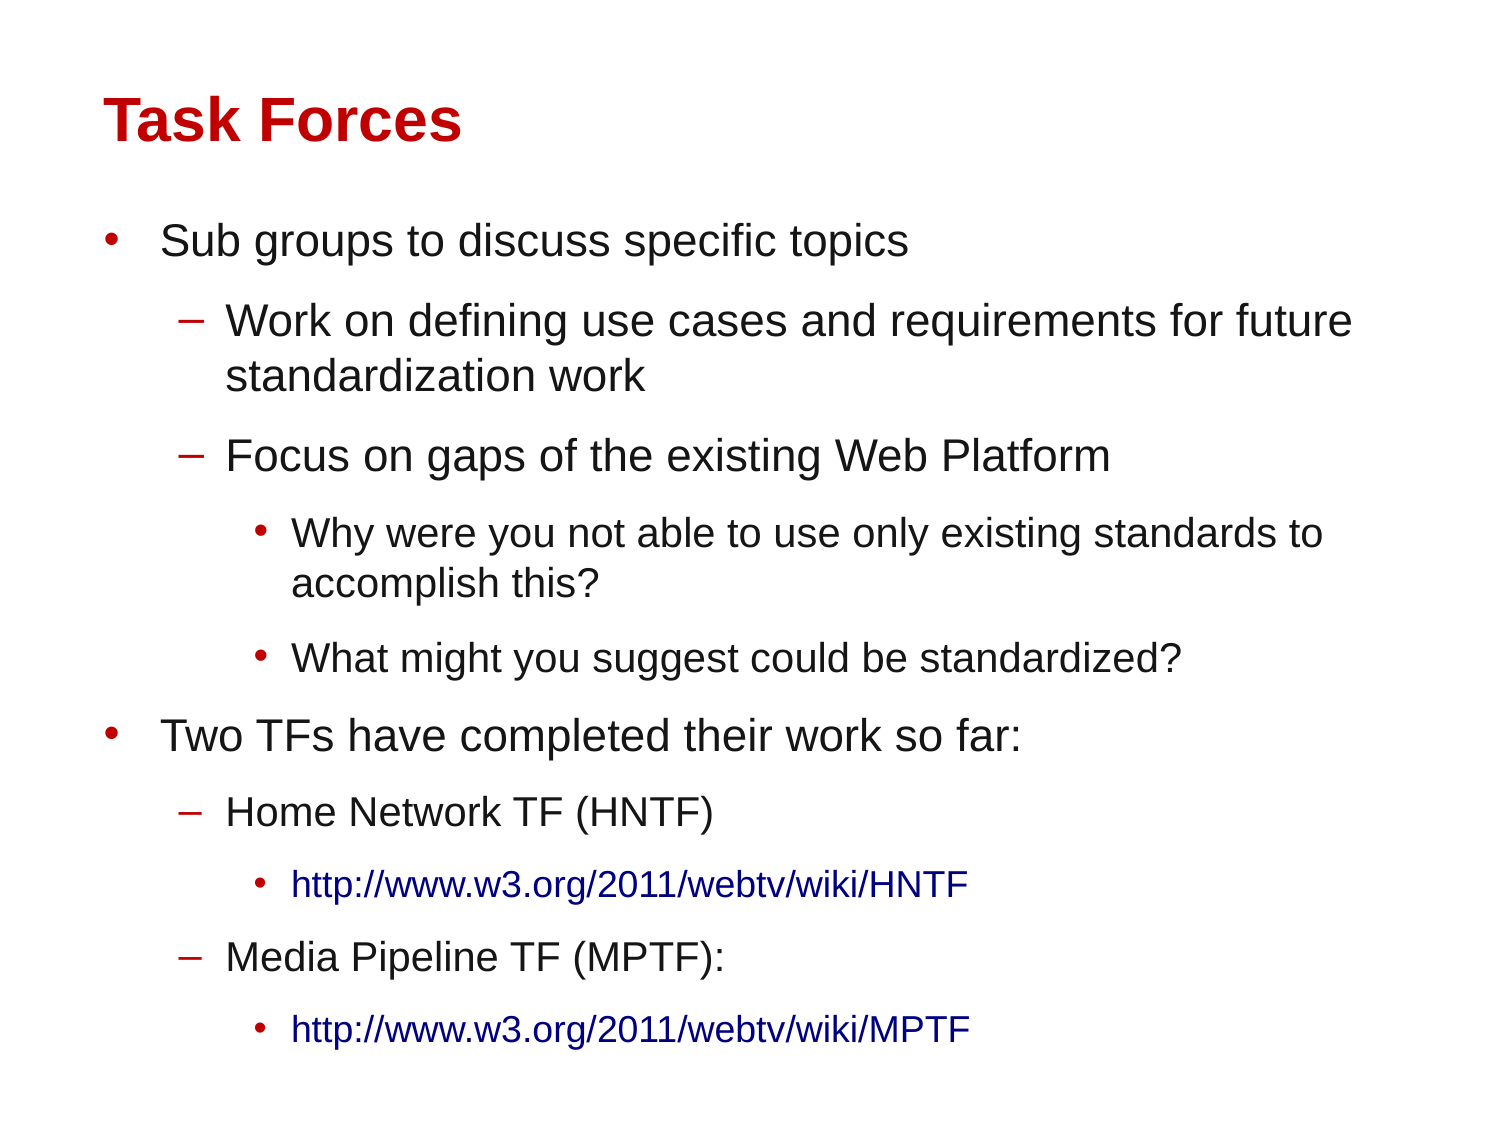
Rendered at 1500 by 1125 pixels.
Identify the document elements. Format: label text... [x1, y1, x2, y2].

list Sub groups to discuss specific topics Work on defining use cases and requirements for future standardization work Focus on gaps of the existing Web Platform Why were you not able to use only existing standards to accomplish this? What might you suggest could be standardized? Two TFs have completed their work so far: Home Network TF (HNTF) http://www.w3.org/2011/webtv/wiki/HNTF Media Pipeline TF (MPTF): http://www.w3.org/2011/webtv/wiki/MPTF [88, 203, 1412, 1058]
title Task Forces [88, 70, 1412, 162]
